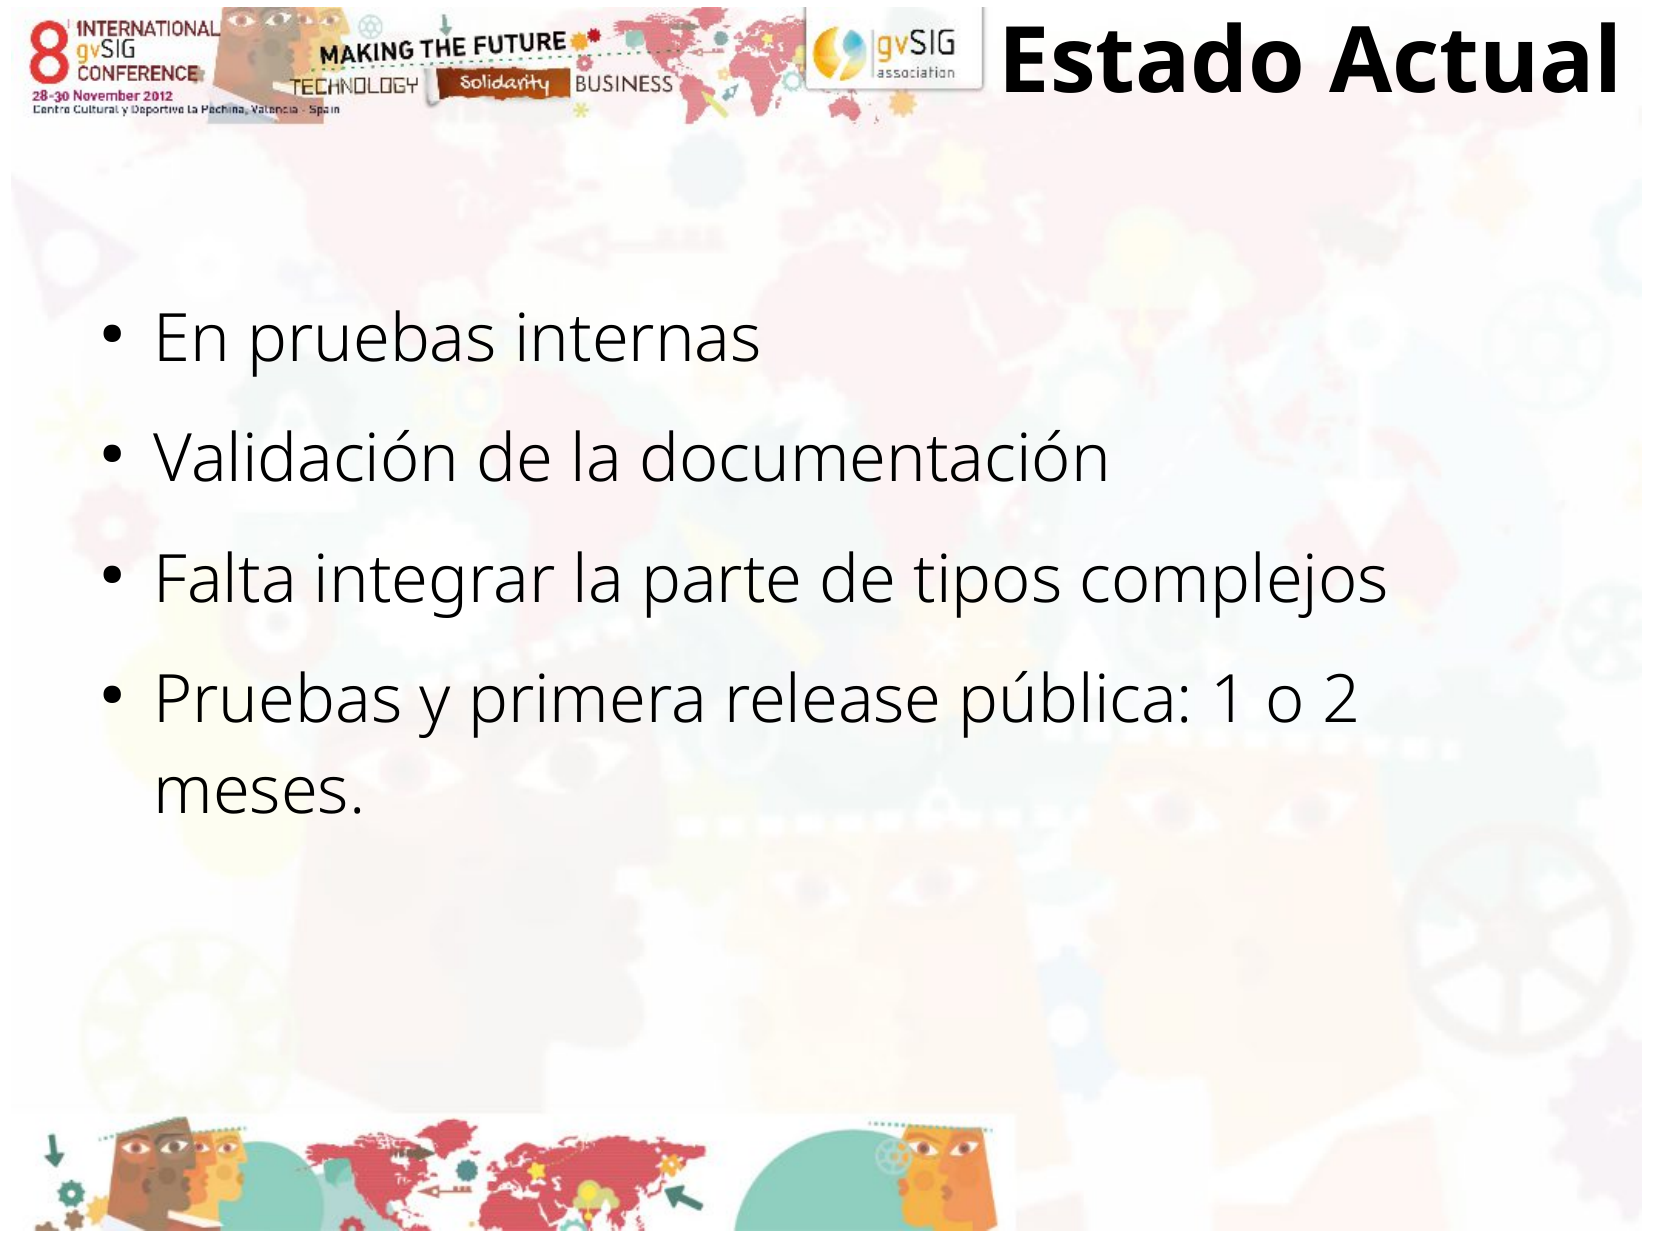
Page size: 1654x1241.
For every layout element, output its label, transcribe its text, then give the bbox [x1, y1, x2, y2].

list En pruebas internas Validación de la documentación Falta integrar la parte de tipos complejos Pruebas y primera release pública: 1 o 2 meses. [82, 290, 1538, 1010]
title Estado Actual [992, 0, 1630, 119]
picture [11, 7, 1642, 1231]
